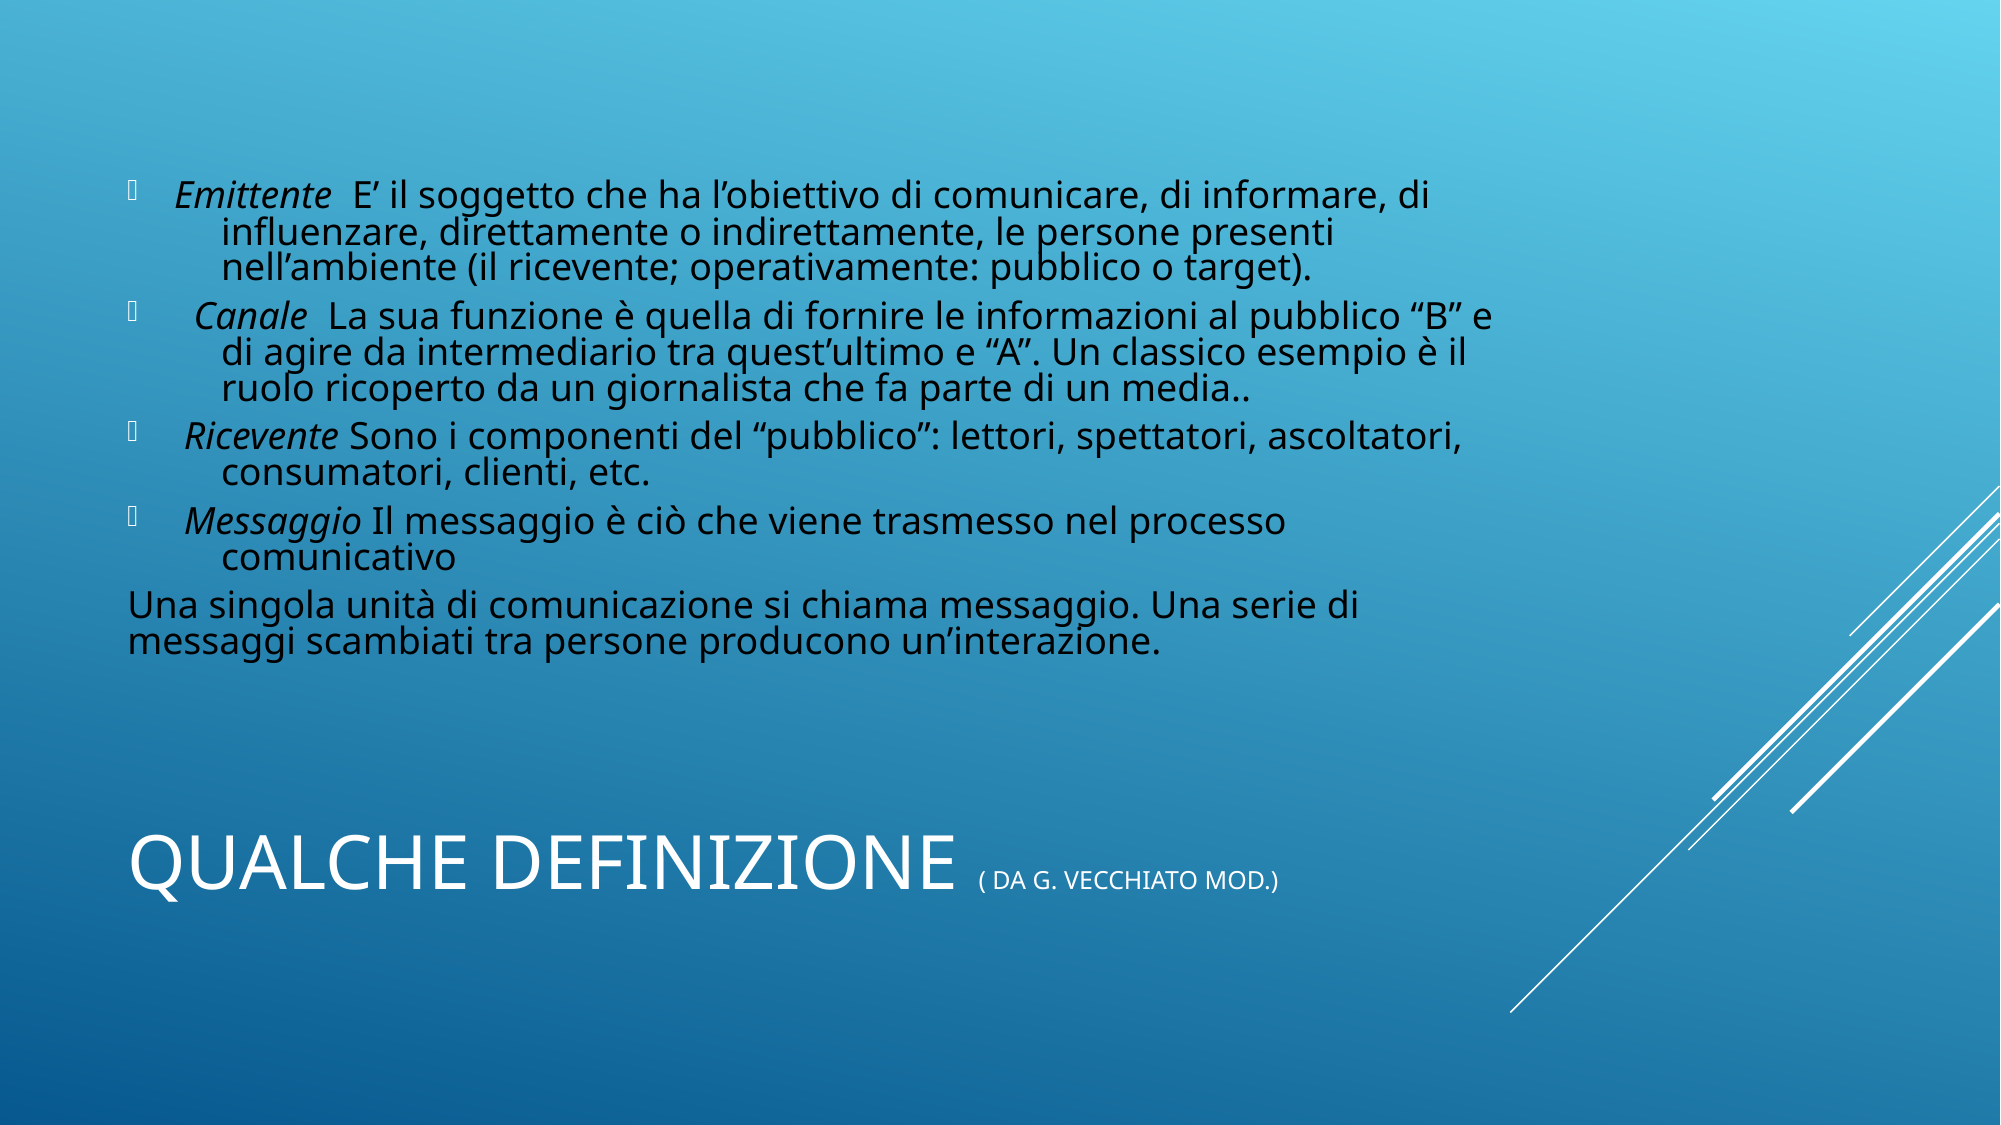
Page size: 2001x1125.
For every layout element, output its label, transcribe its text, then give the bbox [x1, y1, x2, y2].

list Emittente E’ il soggetto che ha l’obiettivo di comunicare, di informare, di influenzare, direttamente o indirettamente, le persone presenti nell’ambiente (il ricevente; operativamente: pubblico o target). Canale La sua funzione è quella di fornire le informazioni al pubblico “B” e di agire da intermediario tra quest’ultimo e “A”. Un classico esempio è il ruolo ricoperto da un giornalista che fa parte di un media.. Ricevente Sono i componenti del “pubblico”: lettori, spettatori, ascoltatori, consumatori, clienti, etc. Messaggio Il messaggio è ciò che viene trasmesso nel processo comunicativo Una singola unità di comunicazione si chiama messaggio. Una serie di messaggi scambiati tra persone producono un’interazione. [112, 112, 1513, 768]
title Qualche definizione ( da g. Vecchiato mod.) [112, 768, 1513, 984]
